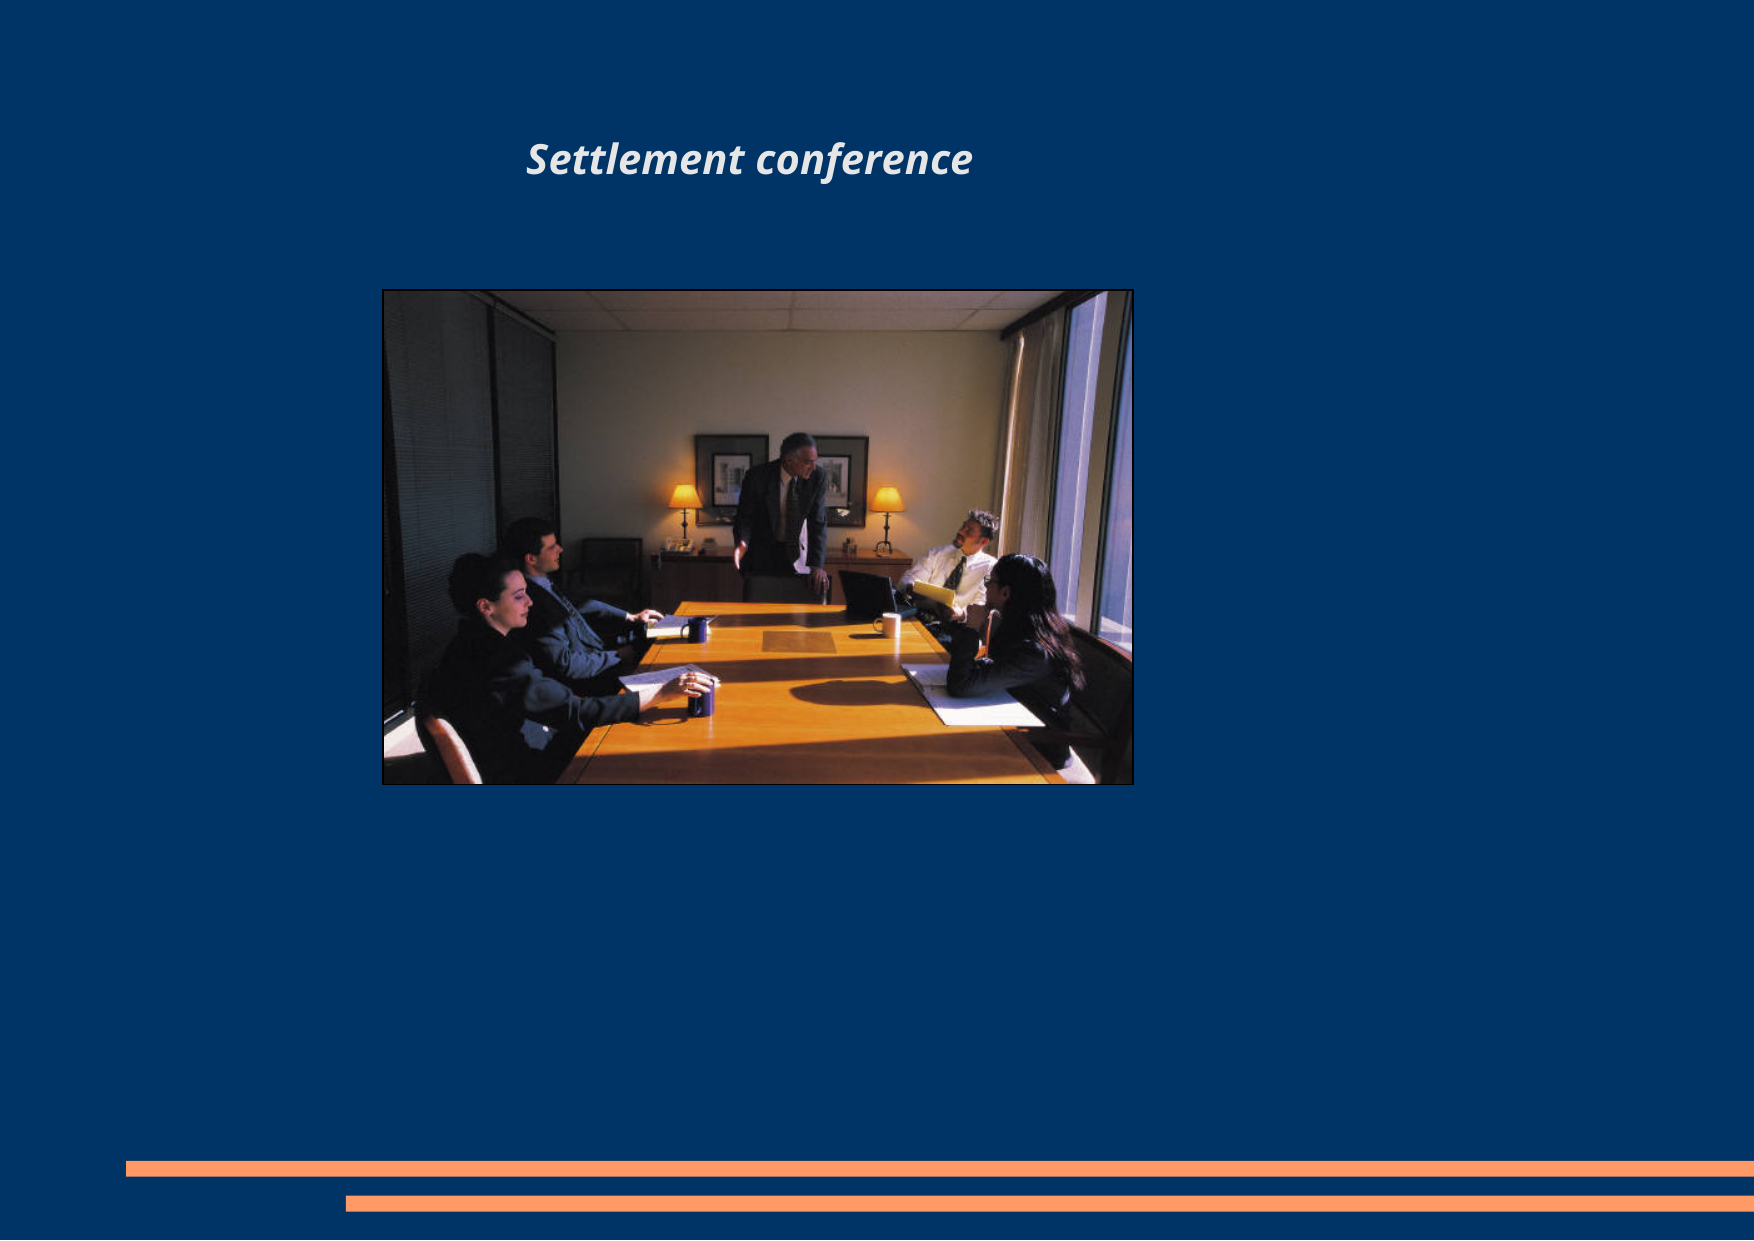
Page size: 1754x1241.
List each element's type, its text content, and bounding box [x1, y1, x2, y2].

picture [383, 290, 1133, 784]
list Settlement conference [75, 54, 1426, 1005]
